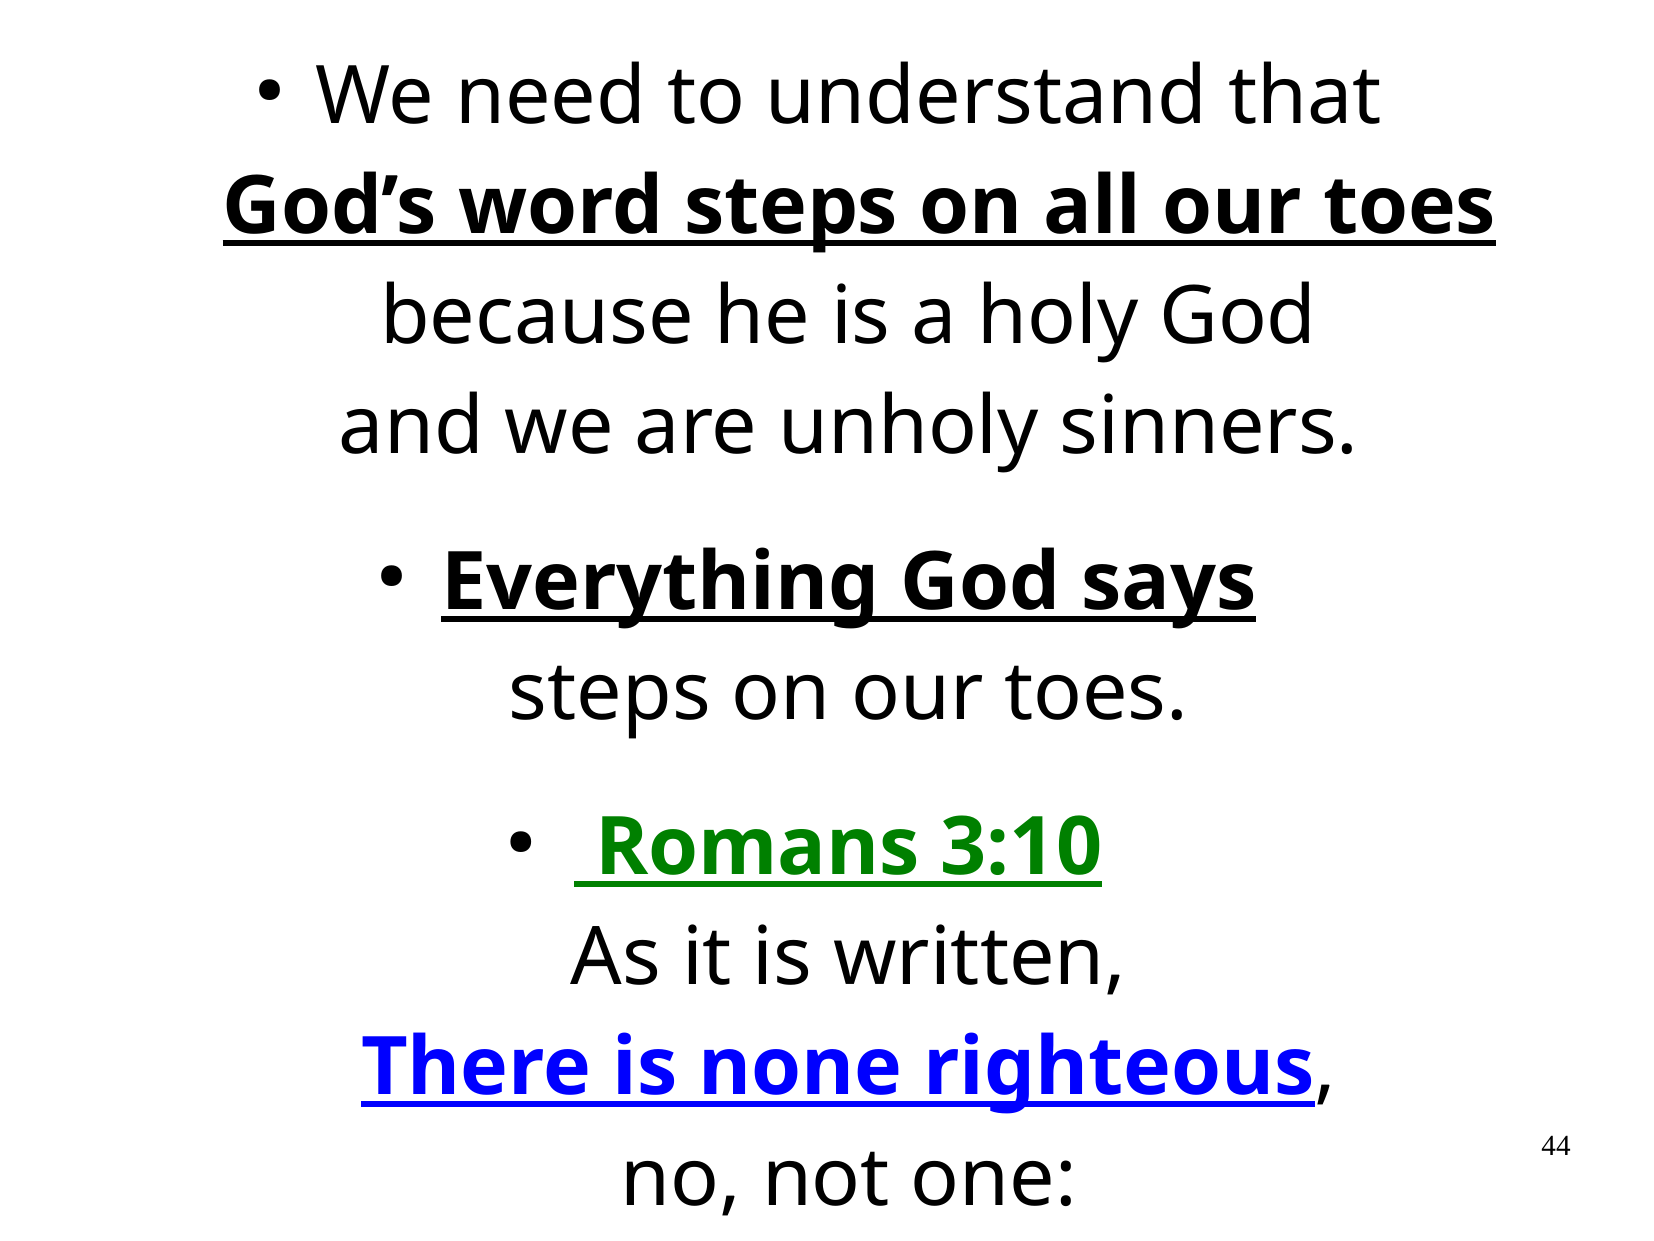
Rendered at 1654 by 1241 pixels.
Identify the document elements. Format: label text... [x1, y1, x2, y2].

list We need to understand that God’s word steps on all our toes because he is a holy God and we are unholy sinners. Everything God says steps on our toes. Romans 3:10 As it is written, There is none righteous, no, not one: [37, 37, 1613, 1238]
